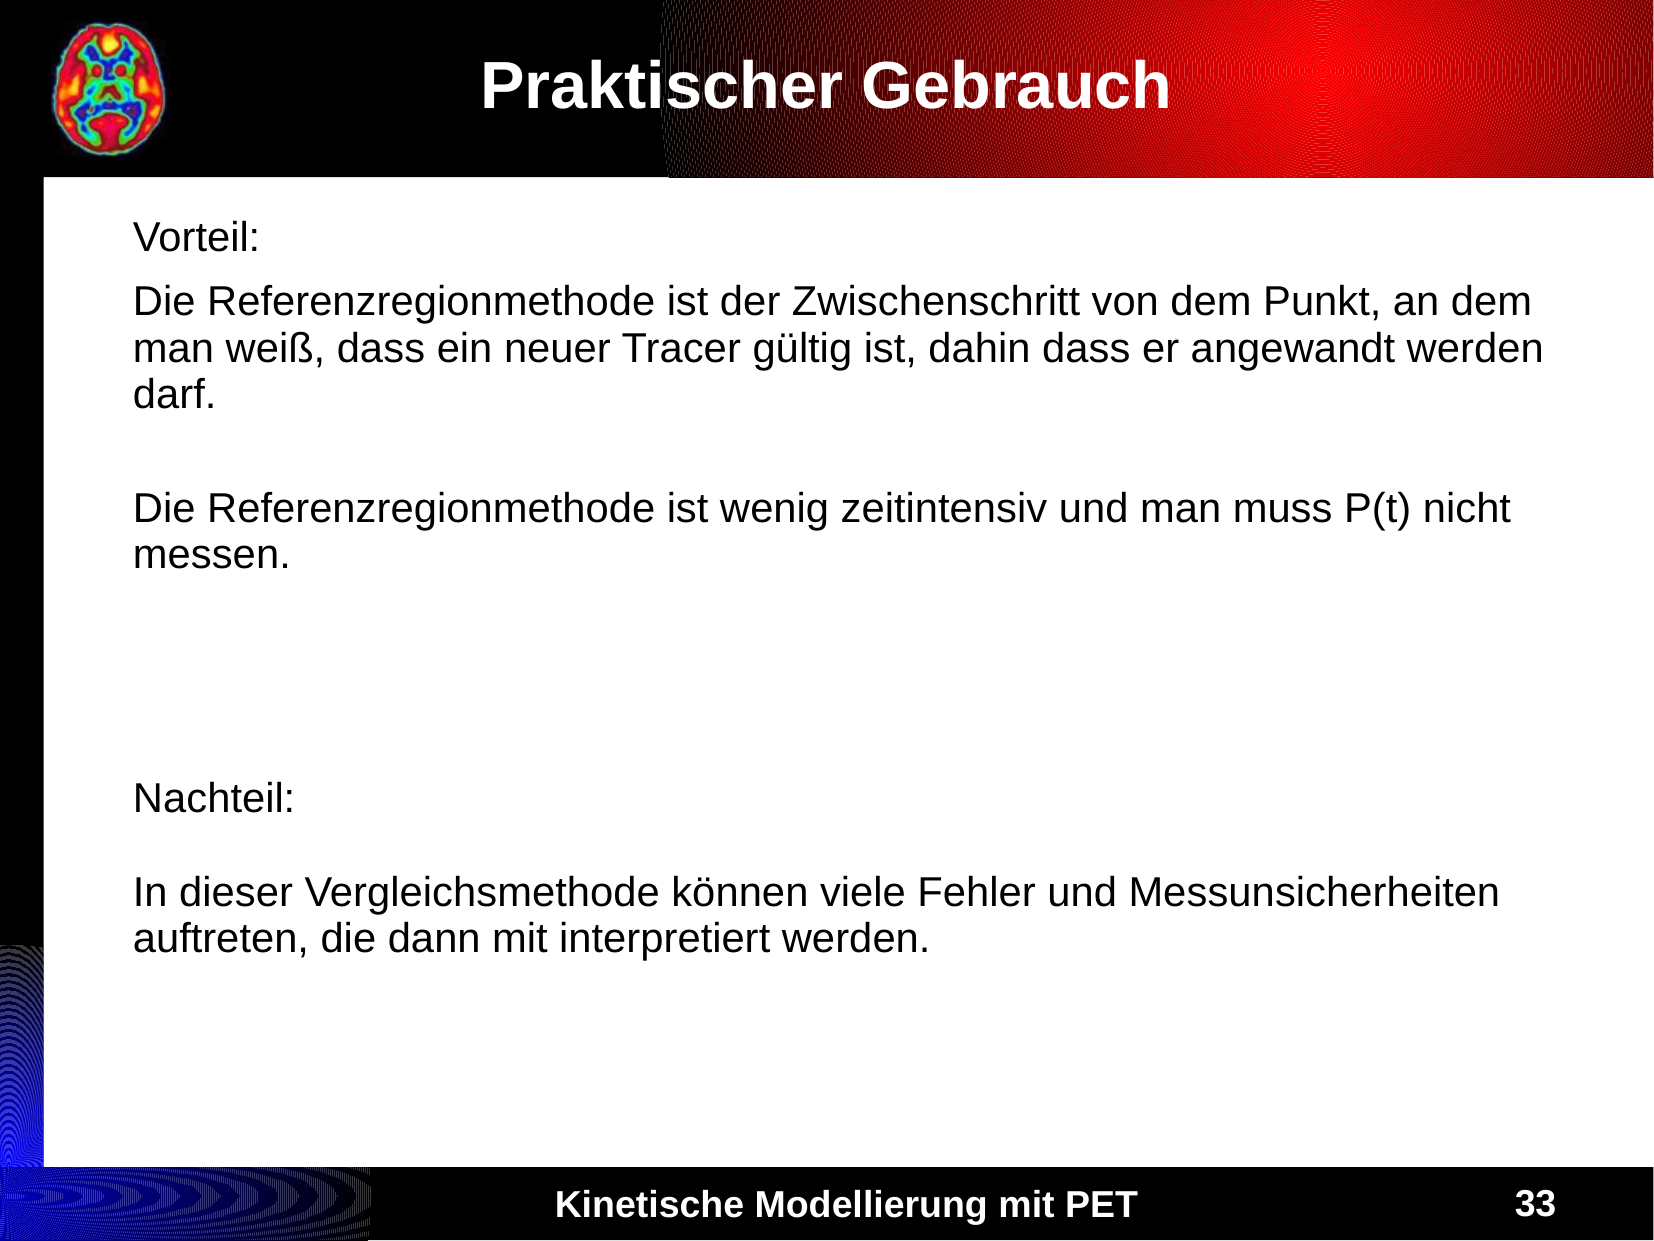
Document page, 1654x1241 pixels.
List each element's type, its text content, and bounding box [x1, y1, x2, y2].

text_box 55 [1422, 1175, 1649, 1234]
picture [51, 17, 115, 160]
text_box Die Referenzregionmethode ist wenig zeitintensiv und man muss P(t) nicht messen. [118, 477, 1595, 586]
text_box In dieser Vergleichsmethode können viele Fehler und Messunsicherheiten auftreten, die dann mit interpretiert werden. [118, 861, 1595, 1017]
title Praktischer Gebrauch [115, 11, 1539, 160]
text_box Die Referenzregionmethode ist der Zwischenschritt von dem Punkt, an dem man weiß, dass ein neuer Tracer gültig ist, dahin dass er angewandt werden darf. [118, 316, 1595, 473]
text_box Vorteil: [118, 206, 1595, 316]
text_box Kinetische Modellierung mit PET [512, 1176, 1182, 1235]
text_box [0, 0, 1654, 1241]
text_box Nachteil: [118, 767, 1595, 861]
